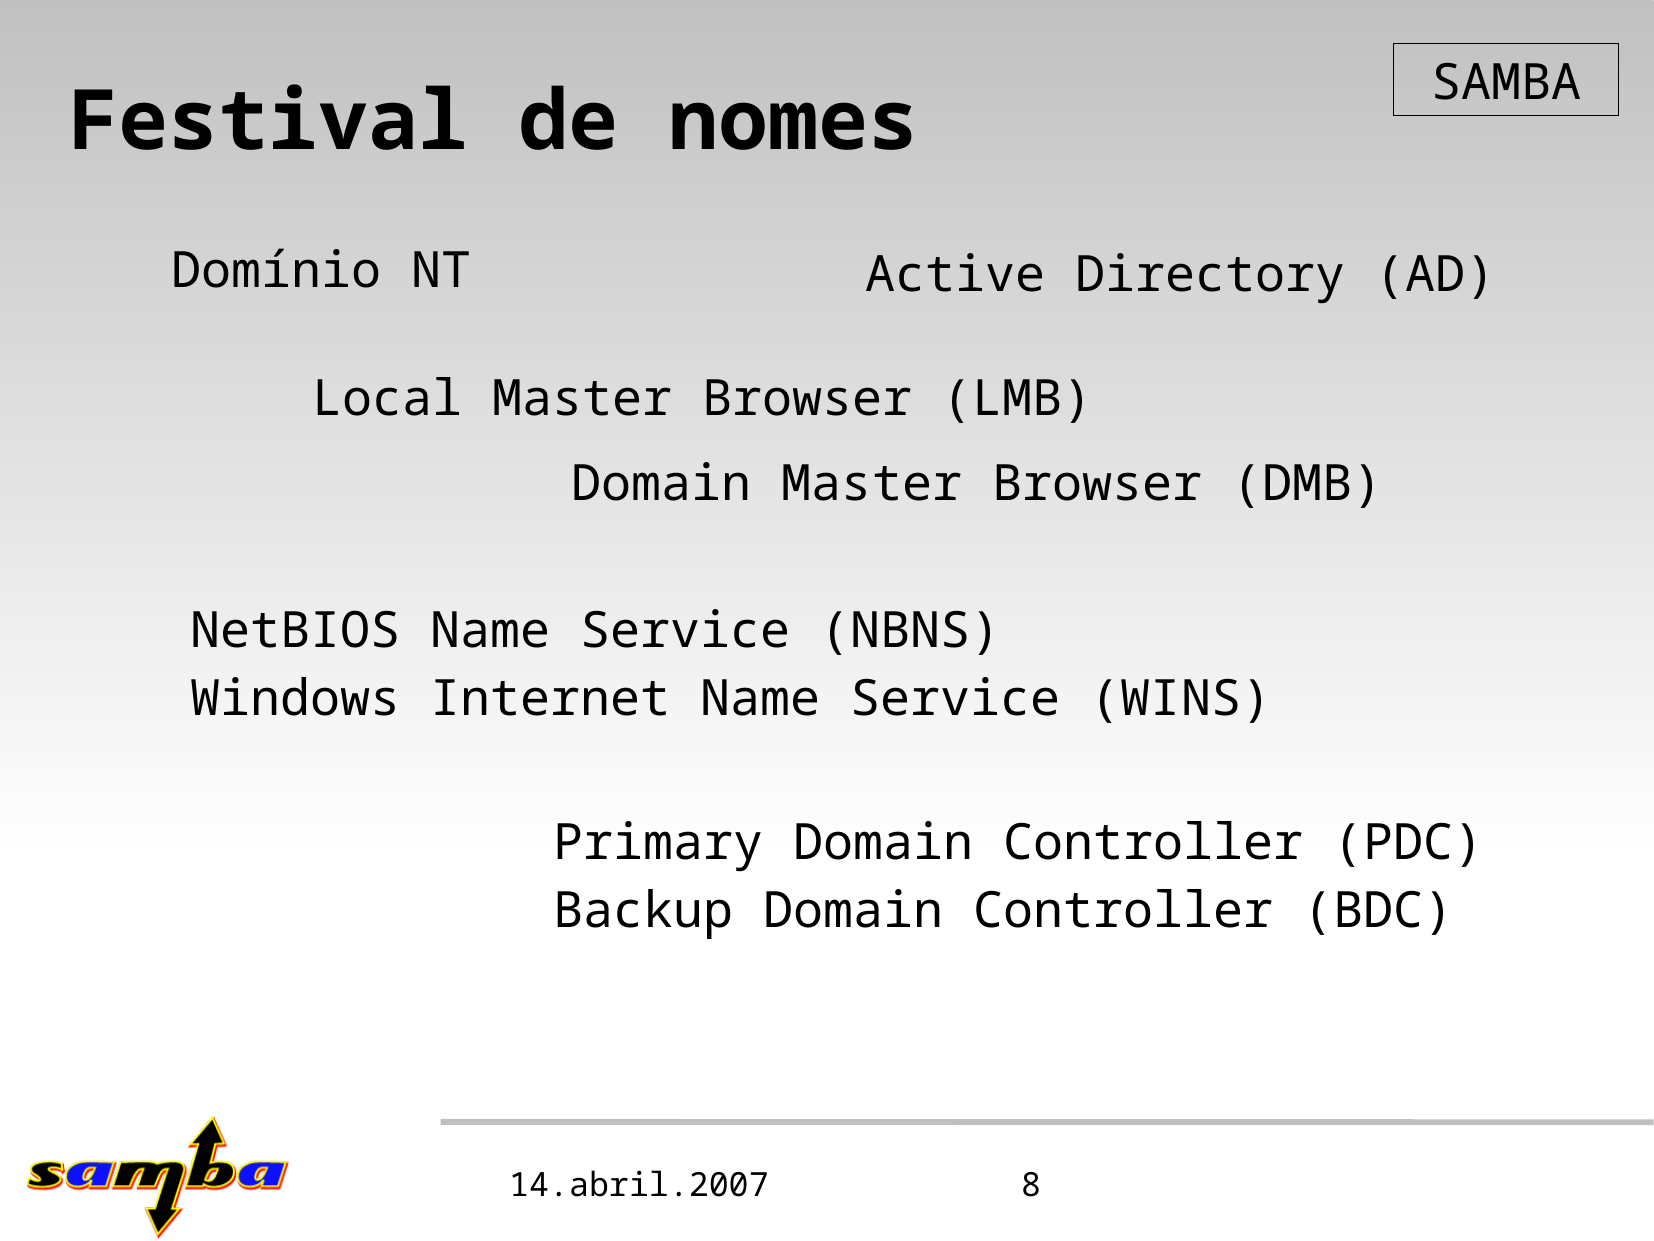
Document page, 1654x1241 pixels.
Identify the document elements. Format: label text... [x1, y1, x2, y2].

text_box Domínio NT [171, 234, 472, 297]
text_box Primary Domain Controller (PDC) Backup Domain Controller (BDC) [553, 806, 1484, 930]
text_box Domain Master Browser (DMB) [571, 446, 1383, 509]
text_box NetBIOS Name Service (NBNS) Windows Internet Name Service (WINS) [190, 593, 1271, 718]
picture [26, 1116, 290, 1241]
text_box Local Master Browser (LMB) [312, 362, 1093, 425]
text_box Festival de nomes [68, 60, 1181, 164]
text_box Active Directory (AD) [865, 237, 1496, 300]
text_box SAMBA [1393, 43, 1619, 116]
